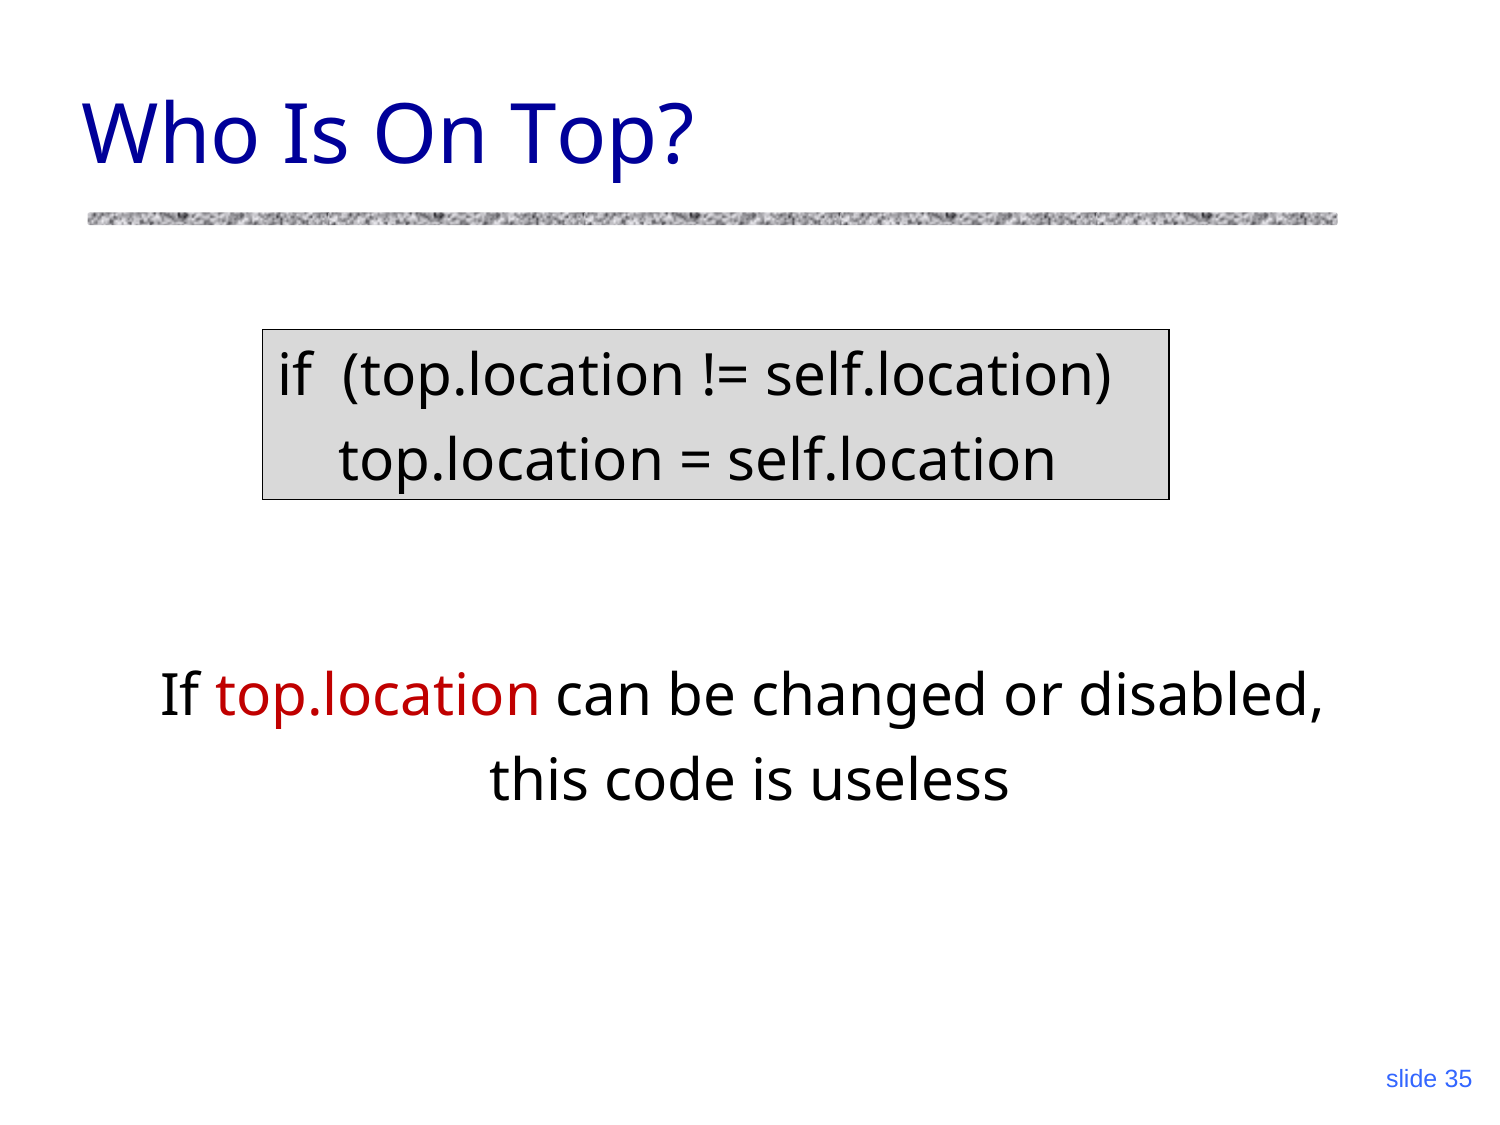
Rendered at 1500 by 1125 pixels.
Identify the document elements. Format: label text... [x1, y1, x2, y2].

text_box if (top.location != self.location) top.location = self.location [262, 329, 1169, 500]
text_box slide <number> [1174, 1025, 1488, 1101]
text_box Who Is On Top? [66, 37, 1342, 188]
picture [87, 212, 1338, 226]
text_box If top.location can be changed or disabled, this code is useless [75, 649, 1426, 826]
